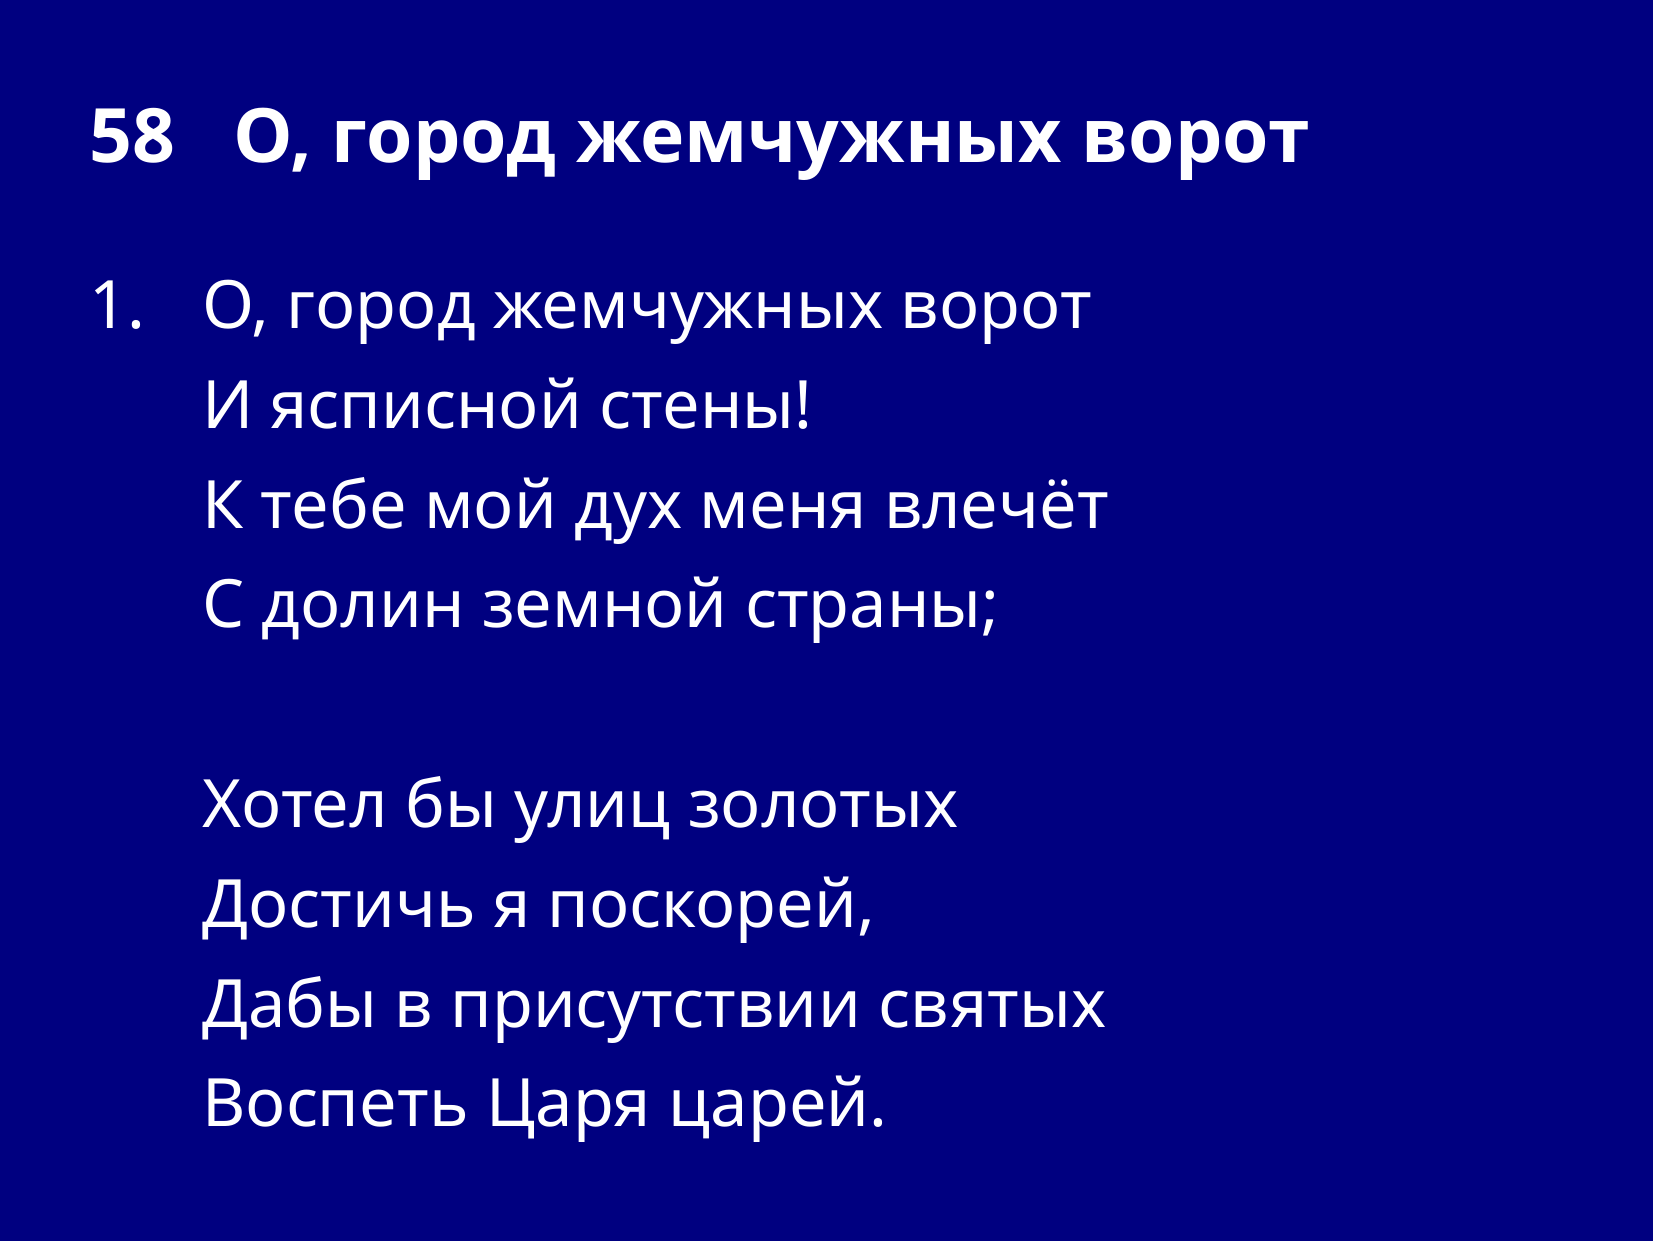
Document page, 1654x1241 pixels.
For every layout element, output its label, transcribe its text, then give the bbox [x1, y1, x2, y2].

text_box 1. О, город жемчужных ворот И ясписной стены! К тебе мой дух меня влечёт С долин земной страны; Хотел бы улиц золотых Достичь я поскорей, Дабы в присутствии святых Воспеть Царя царей. [75, 188, 1576, 1163]
text_box 58 О, город жемчужных ворот [75, 75, 1576, 188]
